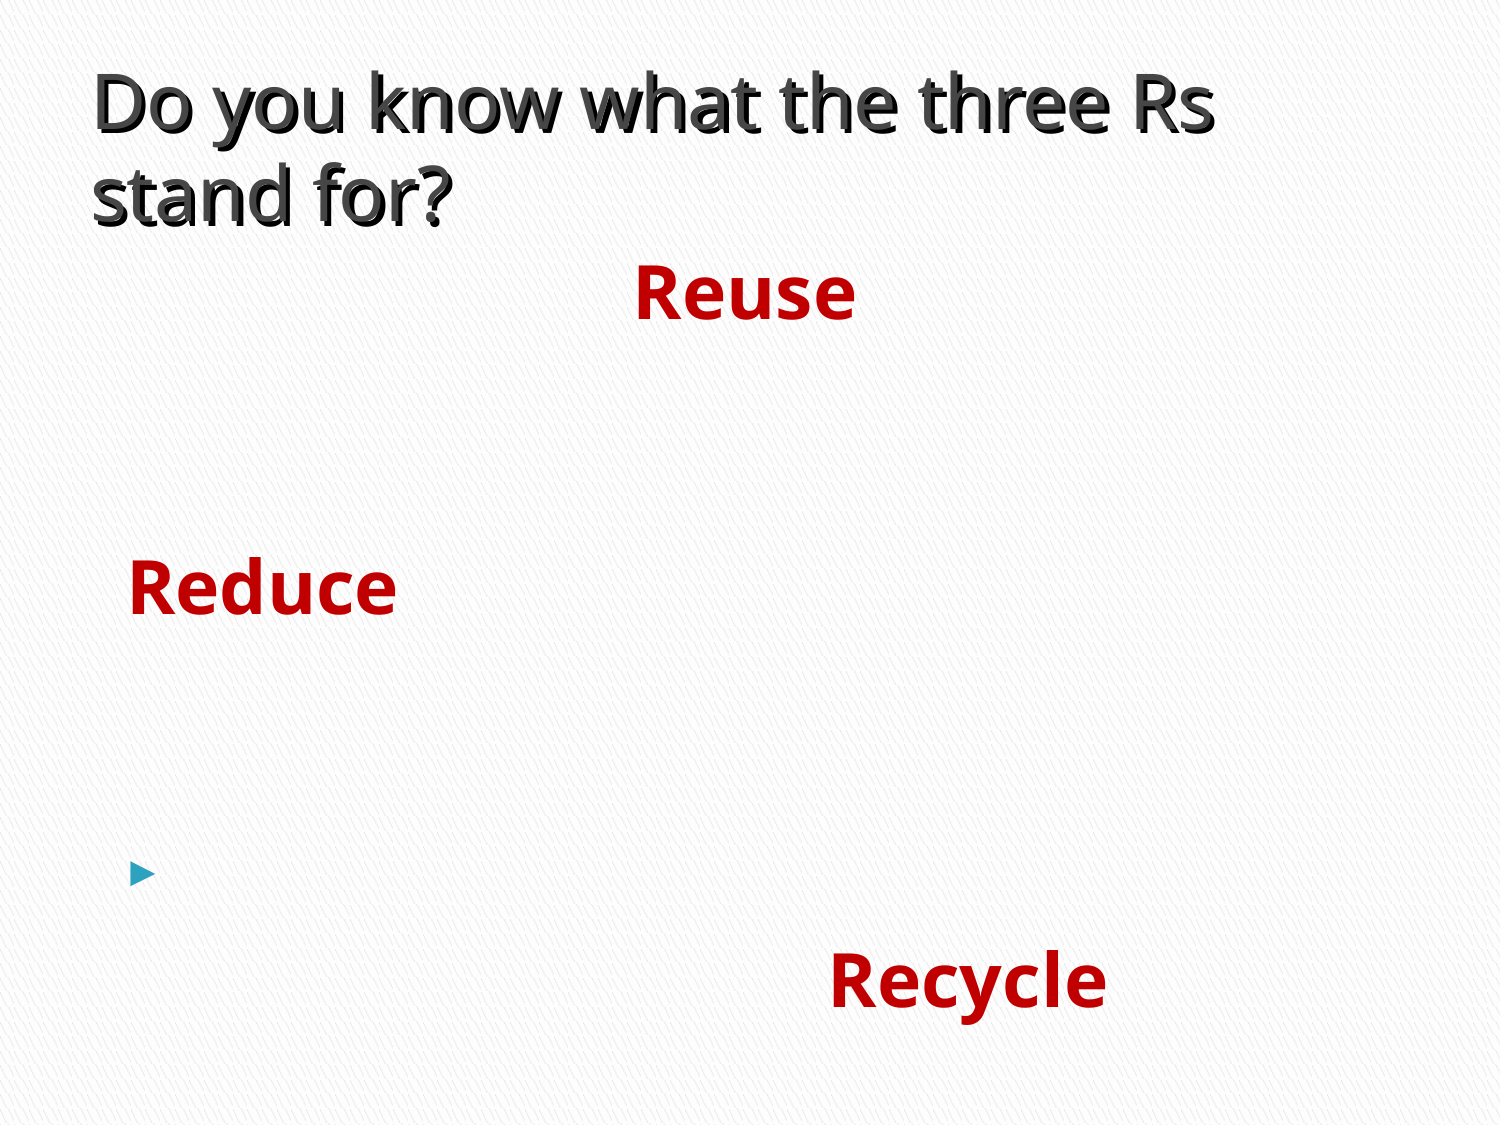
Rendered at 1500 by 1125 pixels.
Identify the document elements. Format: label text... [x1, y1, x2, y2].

list Reuse Reduce Recycle [75, 236, 1424, 1106]
title Do you know what the three Rs stand for? [75, 44, 1426, 233]
